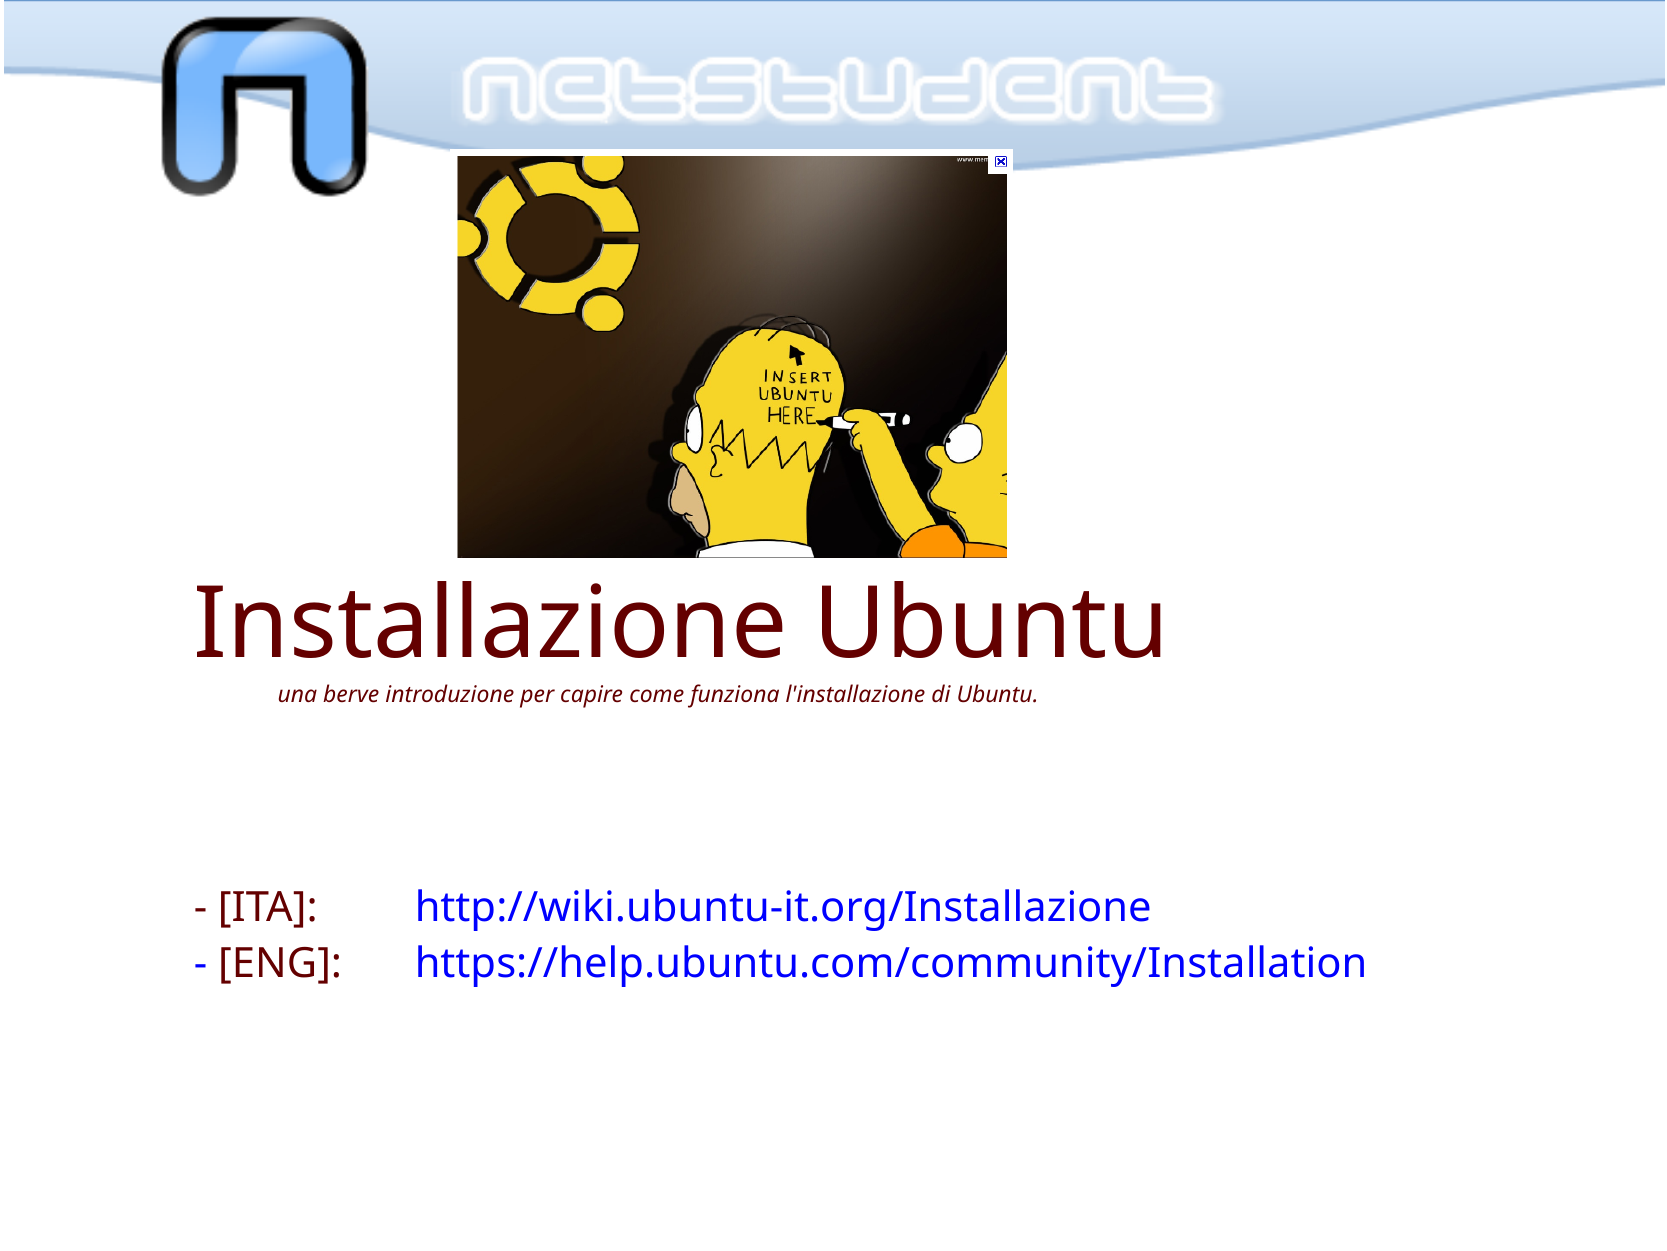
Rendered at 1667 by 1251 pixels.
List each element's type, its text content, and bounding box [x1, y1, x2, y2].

picture [0, 0, 1667, 1251]
title Installazione Ubuntu una berve introduzione per capire come funziona l'installazione di Ubuntu. - [ITA]: http://wiki.ubuntu-it.org/Installazione - [ENG]: https://help.ubuntu.com/community/Installation [187, 464, 1530, 1088]
